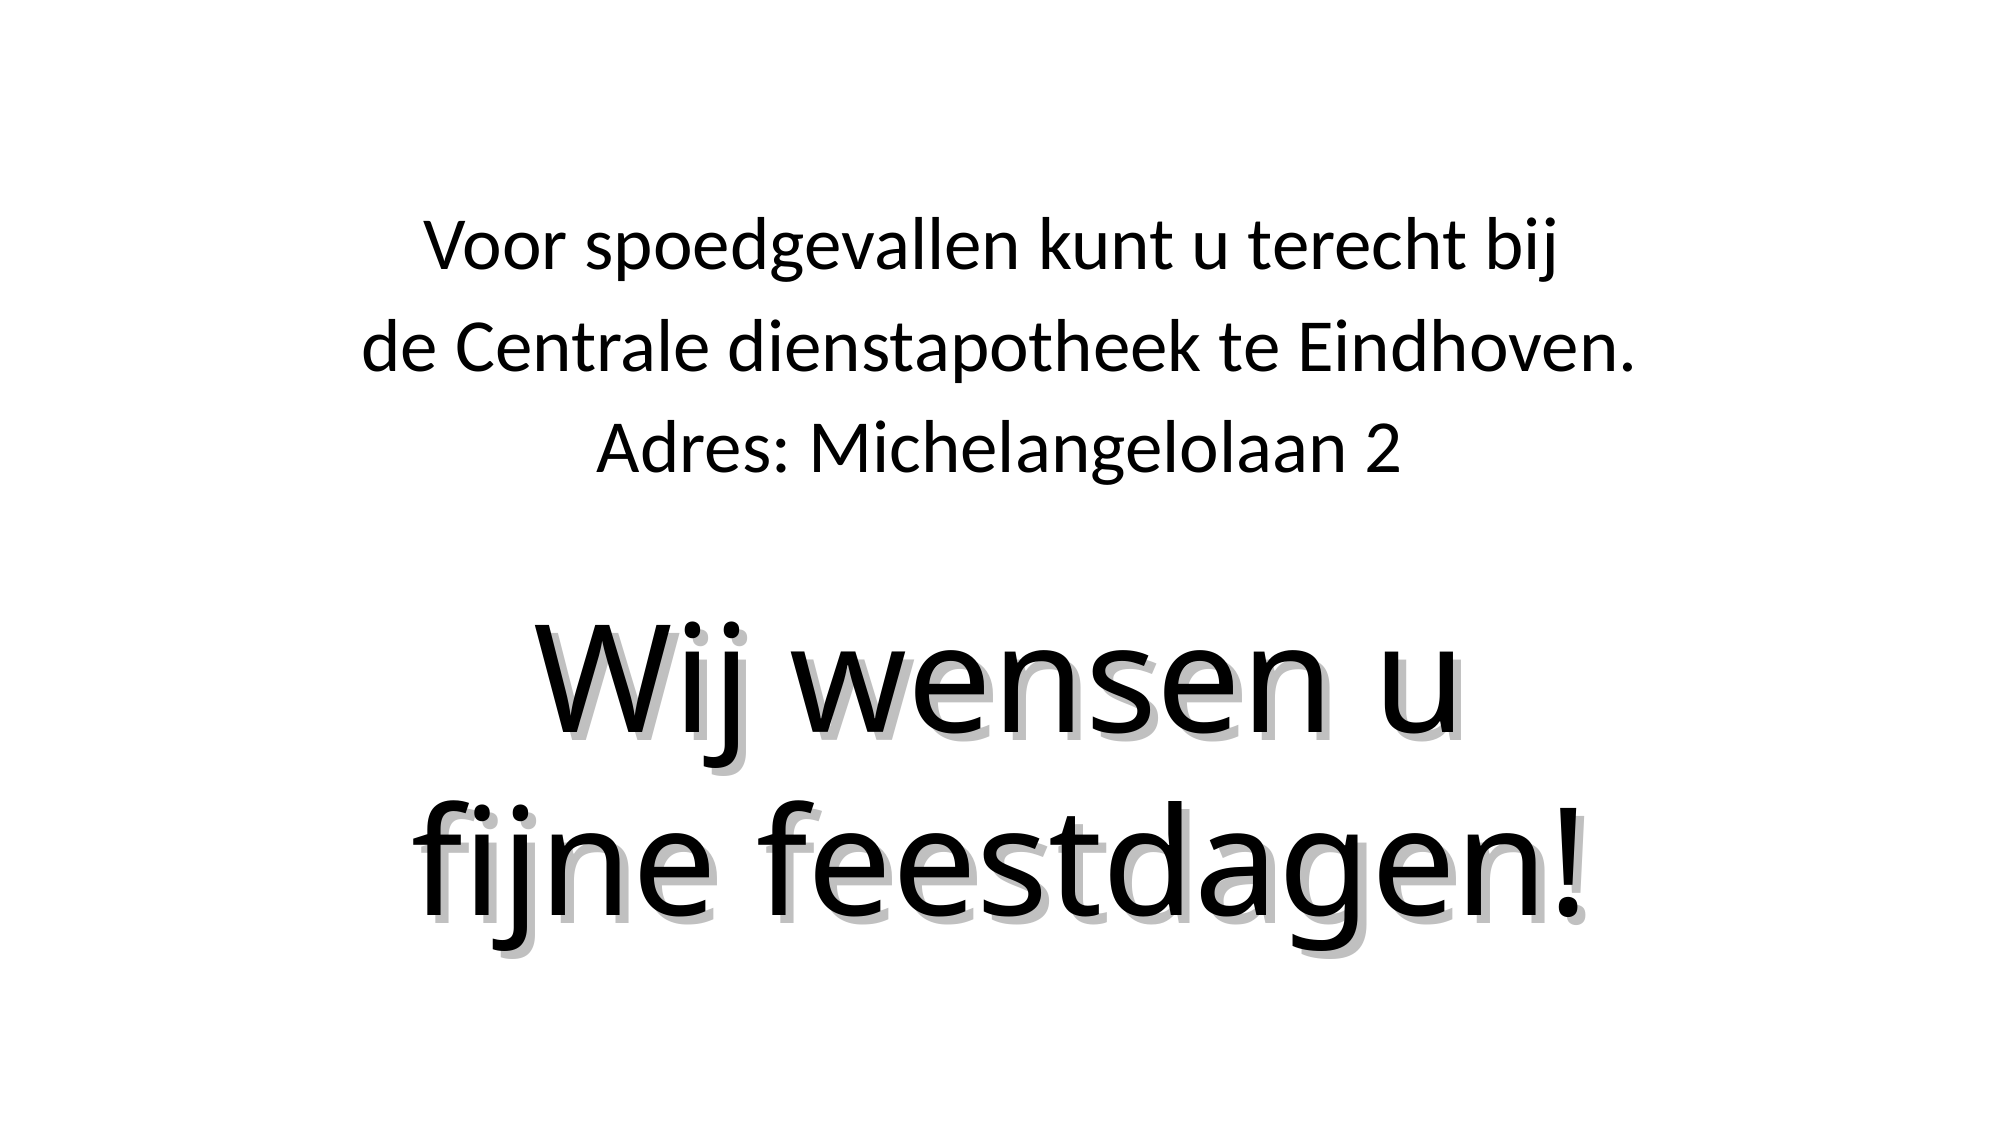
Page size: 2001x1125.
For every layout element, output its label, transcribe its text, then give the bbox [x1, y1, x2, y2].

subtitle Voor spoedgevallen kunt u terecht bij de Centrale dienstapotheek te Eindhoven. Adres: Michelangelolaan 2 Wij wensen u fijne feestdagen! [207, 197, 1793, 377]
